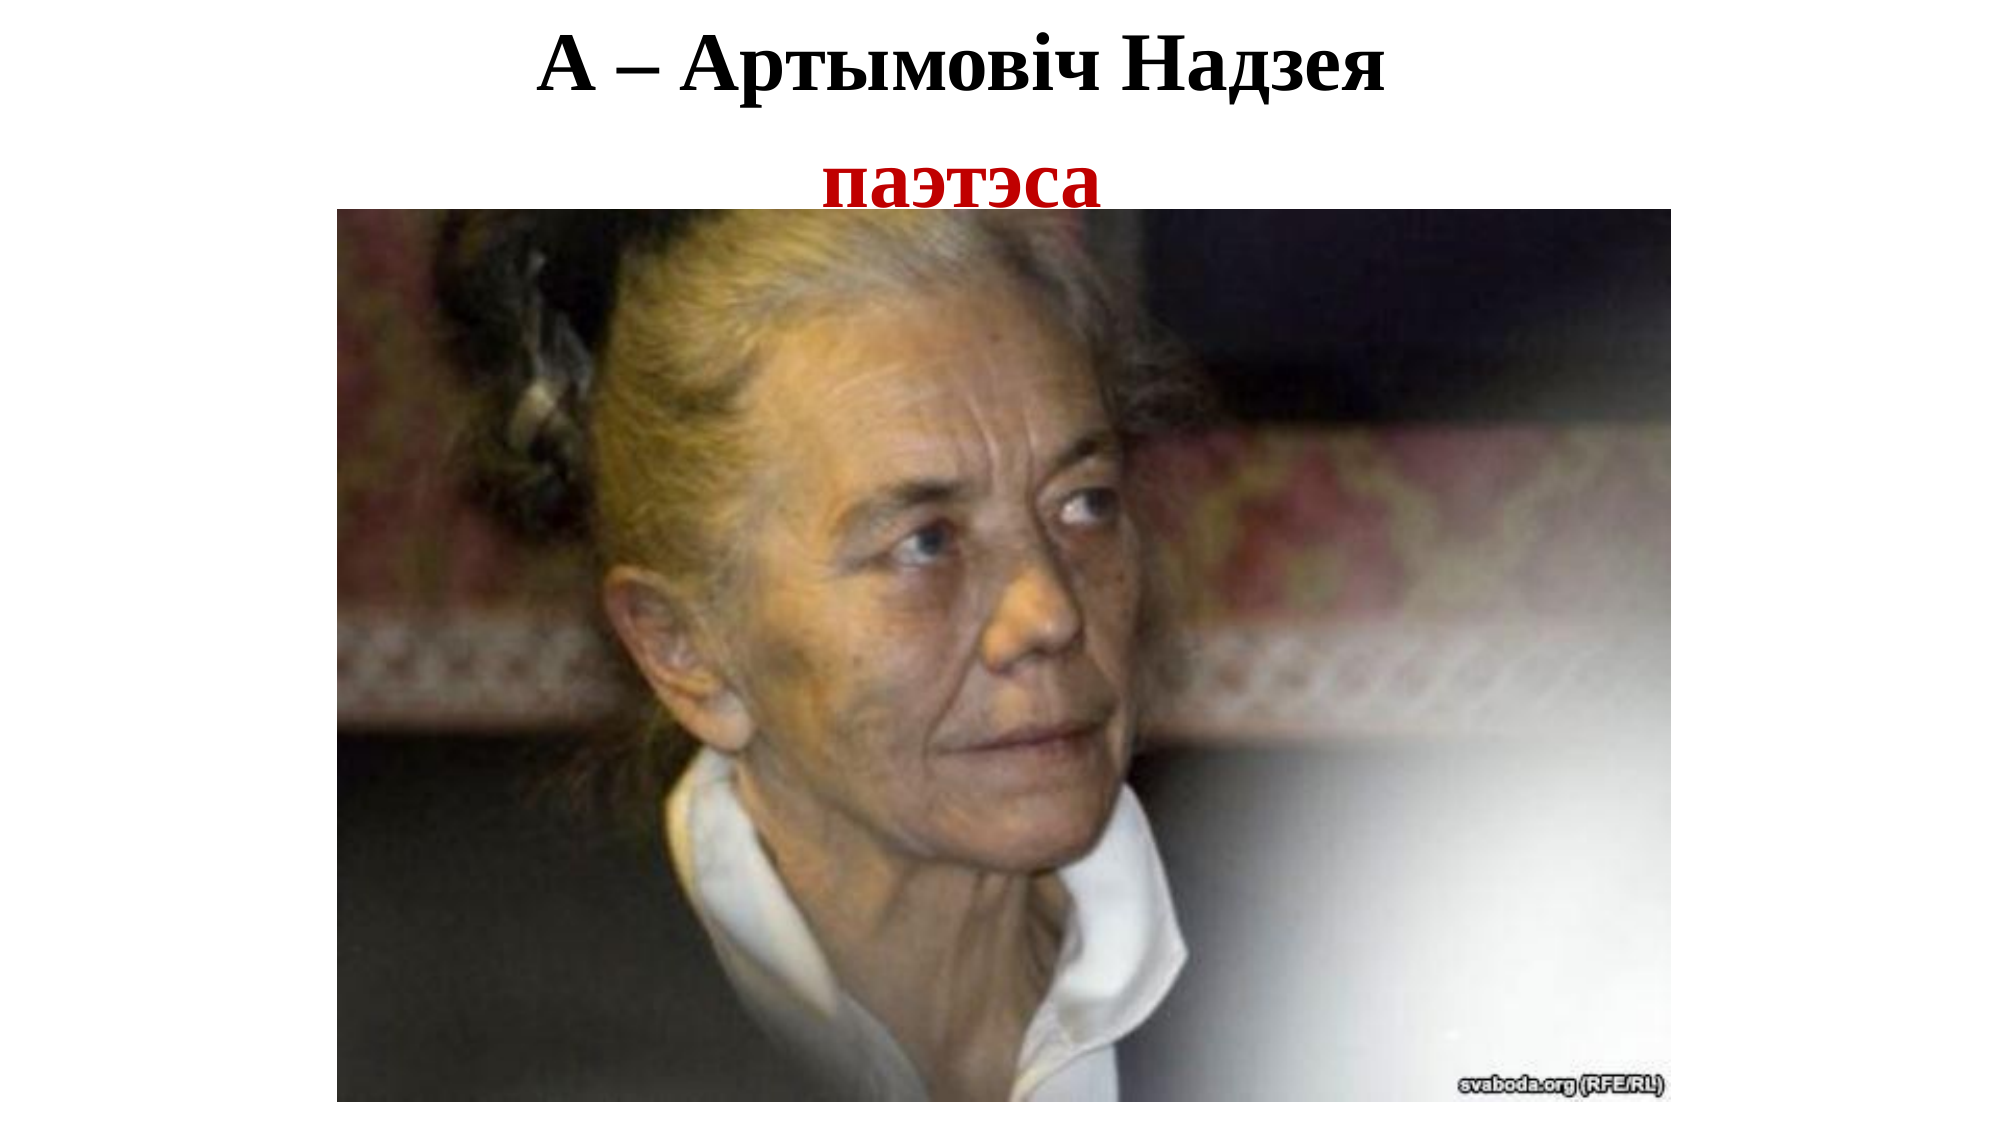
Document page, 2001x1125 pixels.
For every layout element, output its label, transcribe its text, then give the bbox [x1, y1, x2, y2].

picture [337, 209, 1671, 1102]
text_box А – Артымовіч Надзея паэтэса [522, 0, 1403, 232]
